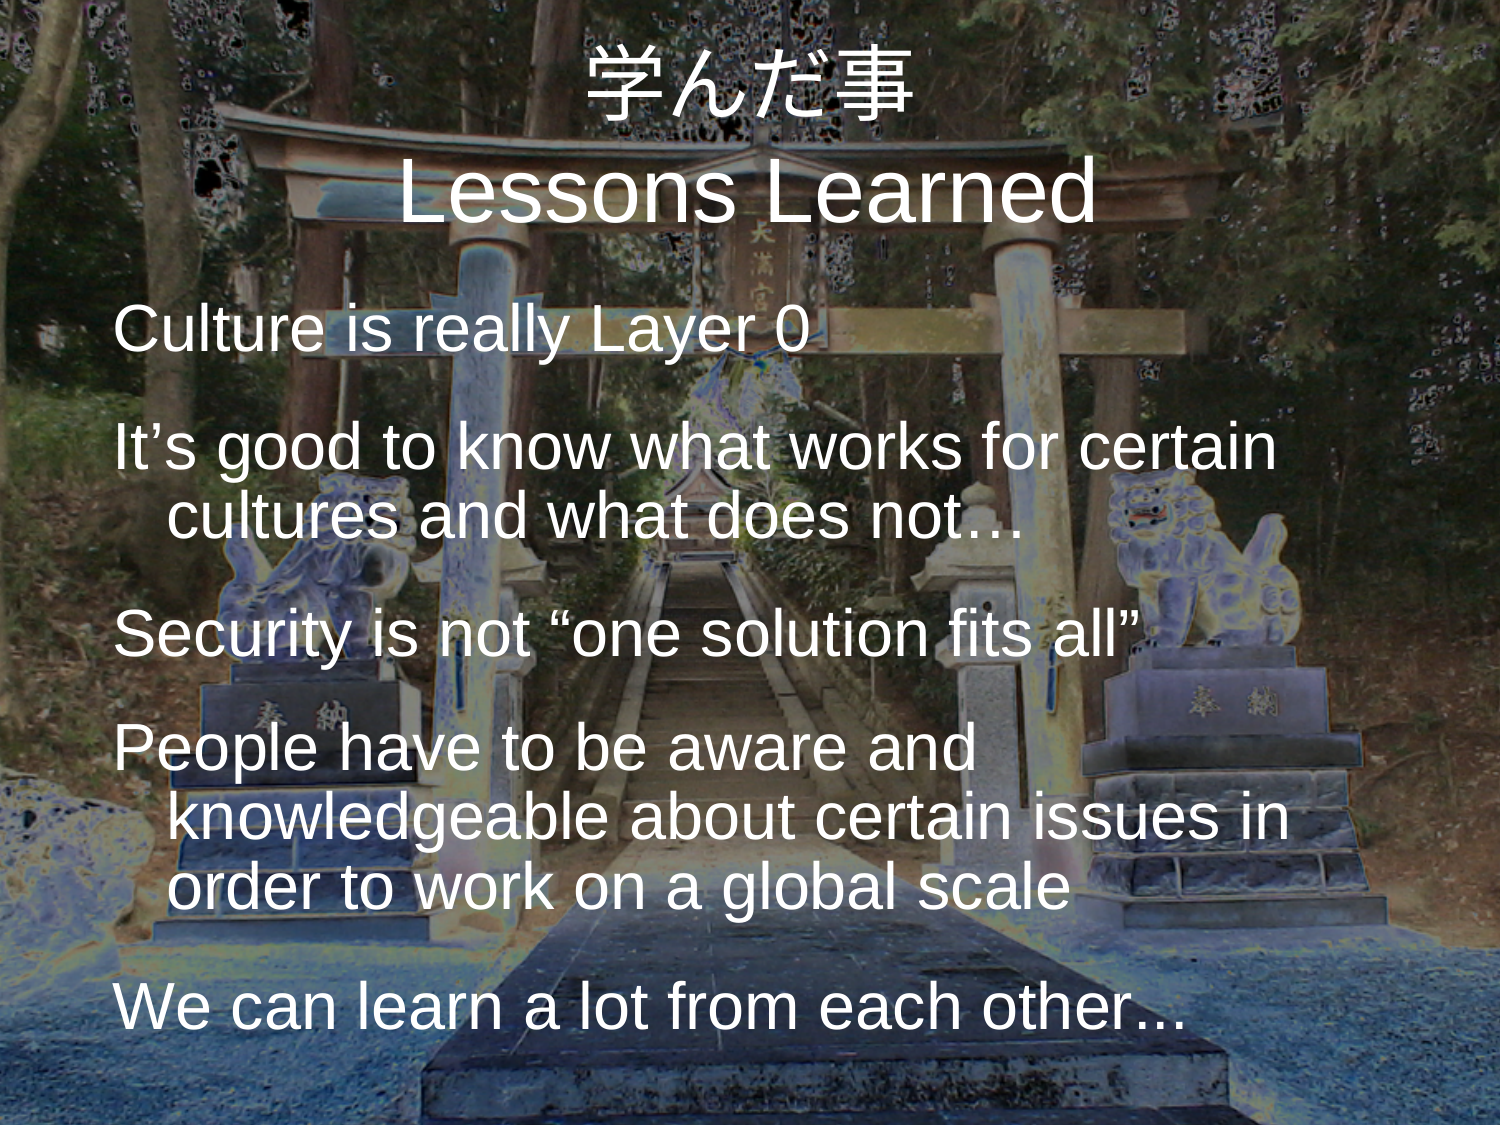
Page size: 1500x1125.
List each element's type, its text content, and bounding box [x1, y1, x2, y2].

list Culture is really Layer 0 [112, 295, 1386, 384]
title Lessons Learned [112, 176, 1386, 295]
text_box We can learn a lot from each other... [112, 974, 1388, 1069]
text_box It’s good to know what works for certain cultures and what does not… [112, 413, 1388, 564]
text_box Security is not “one solution fits all” [112, 601, 1388, 689]
picture [0, 0, 1500, 1125]
text_box People have to be aware and knowledgeable about certain issues in order to work on a global scale [112, 714, 1388, 940]
title 学んだ事 [112, 0, 1388, 176]
